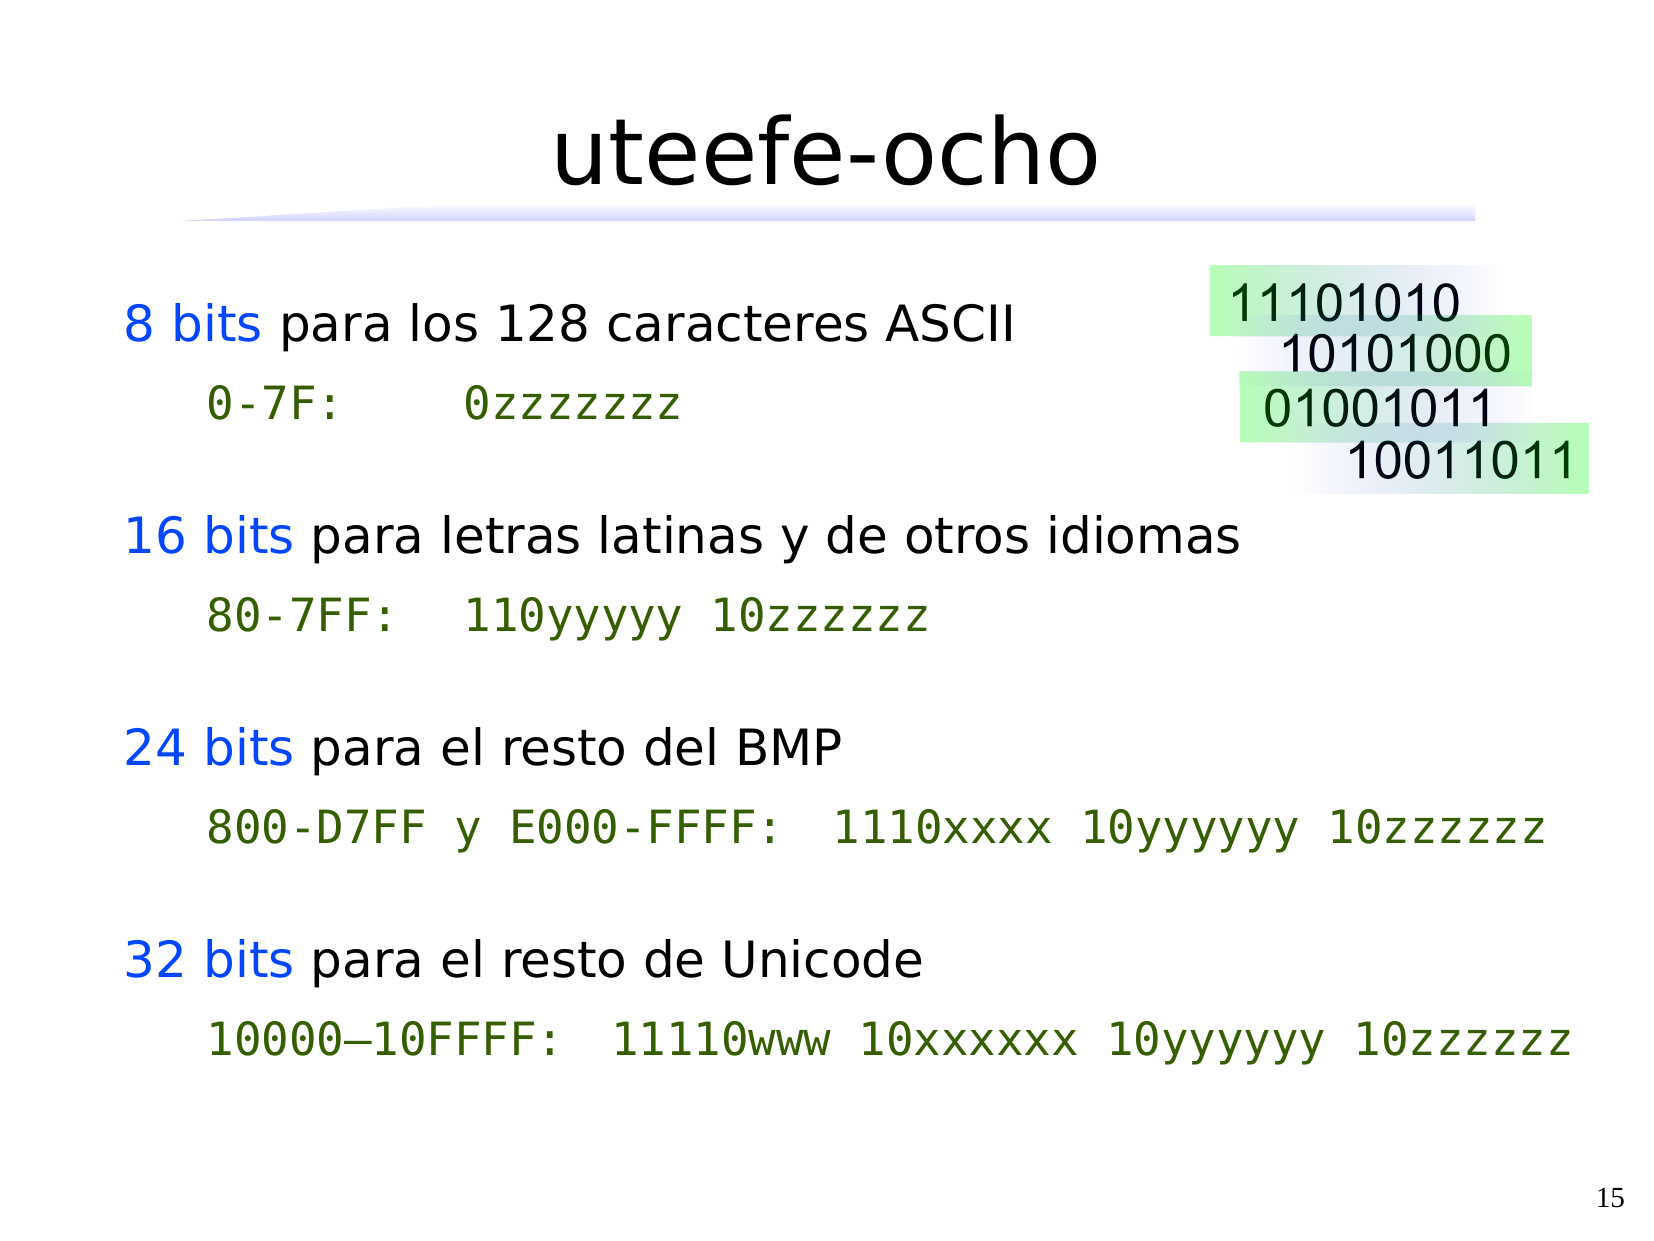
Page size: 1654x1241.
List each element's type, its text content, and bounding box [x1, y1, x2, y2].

title uteefe-ocho [82, 49, 1571, 257]
picture [1210, 265, 1589, 494]
list 8 bits para los 128 caracteres ASCII 0-7F: 0zzzzzzz 16 bits para letras latinas y de otros idiomas 80-7FF: 110yyyyy 10zzzzzz 24 bits para el resto del BMP 800-D7FF y E000-FFFF: 1110xxxx 10yyyyyy 10zzzzzz 32 bits para el resto de Unicode 10000–10FFFF: 11110www 10xxxxxx 10yyyyyy 10zzzzzz [29, 295, 1577, 1099]
